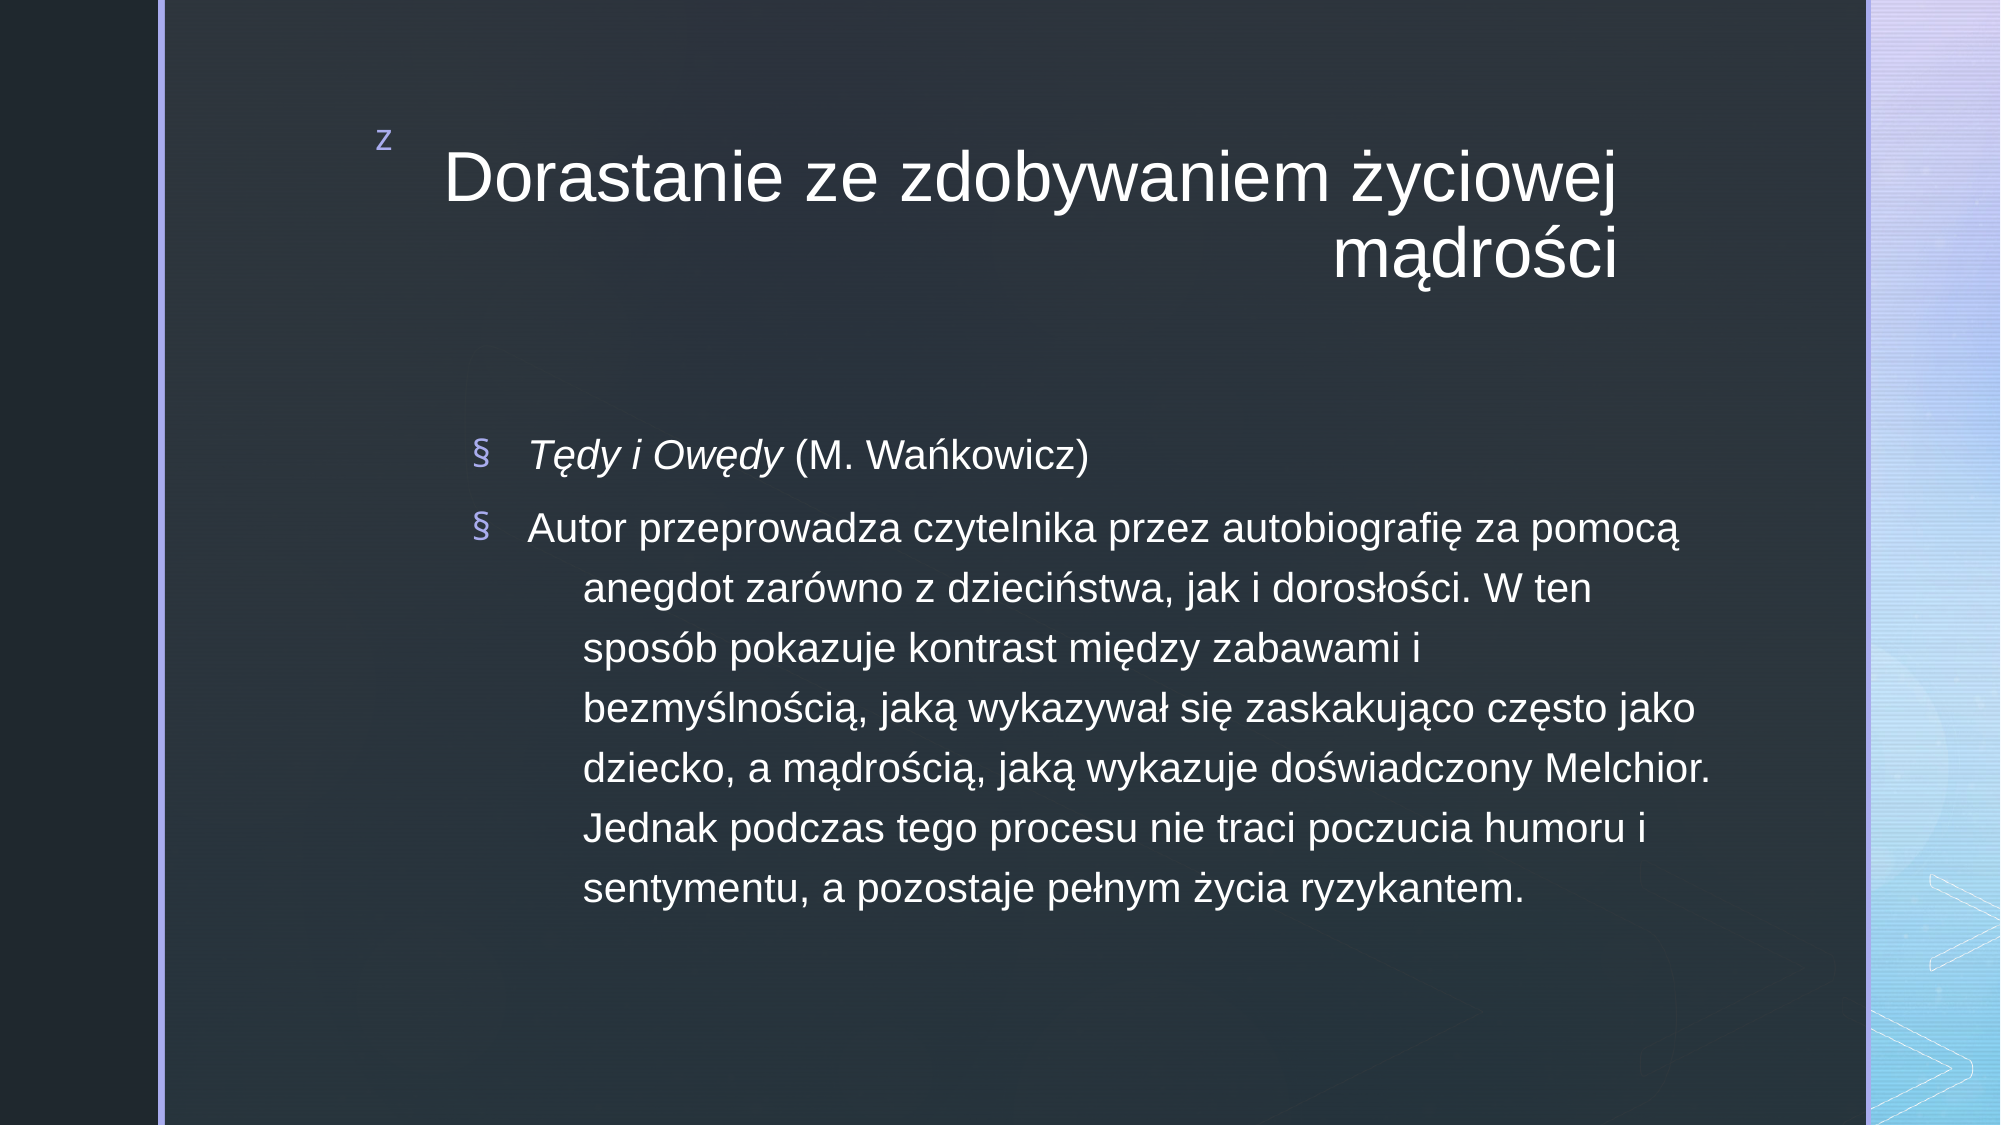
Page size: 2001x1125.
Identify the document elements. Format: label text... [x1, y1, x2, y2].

list Tędy i Owędy (M. Wańkowicz) Autor przeprowadza czytelnika przez autobiografię za pomocą anegdot zarówno z dzieciństwa, jak i dorosłości. W ten sposób pokazuje kontrast między zabawami i bezmyślnością, jaką wykazywał się zaskakująco często jako dziecko, a mądrością, jaką wykazuje doświadczony Melchior. Jednak podczas tego procesu nie traci poczucia humoru i sentymentu, a pozostaje pełnym życia ryzykantem. [454, 336, 1734, 993]
title Dorastanie ze zdobywaniem życiowej mądrości [428, 132, 1734, 310]
